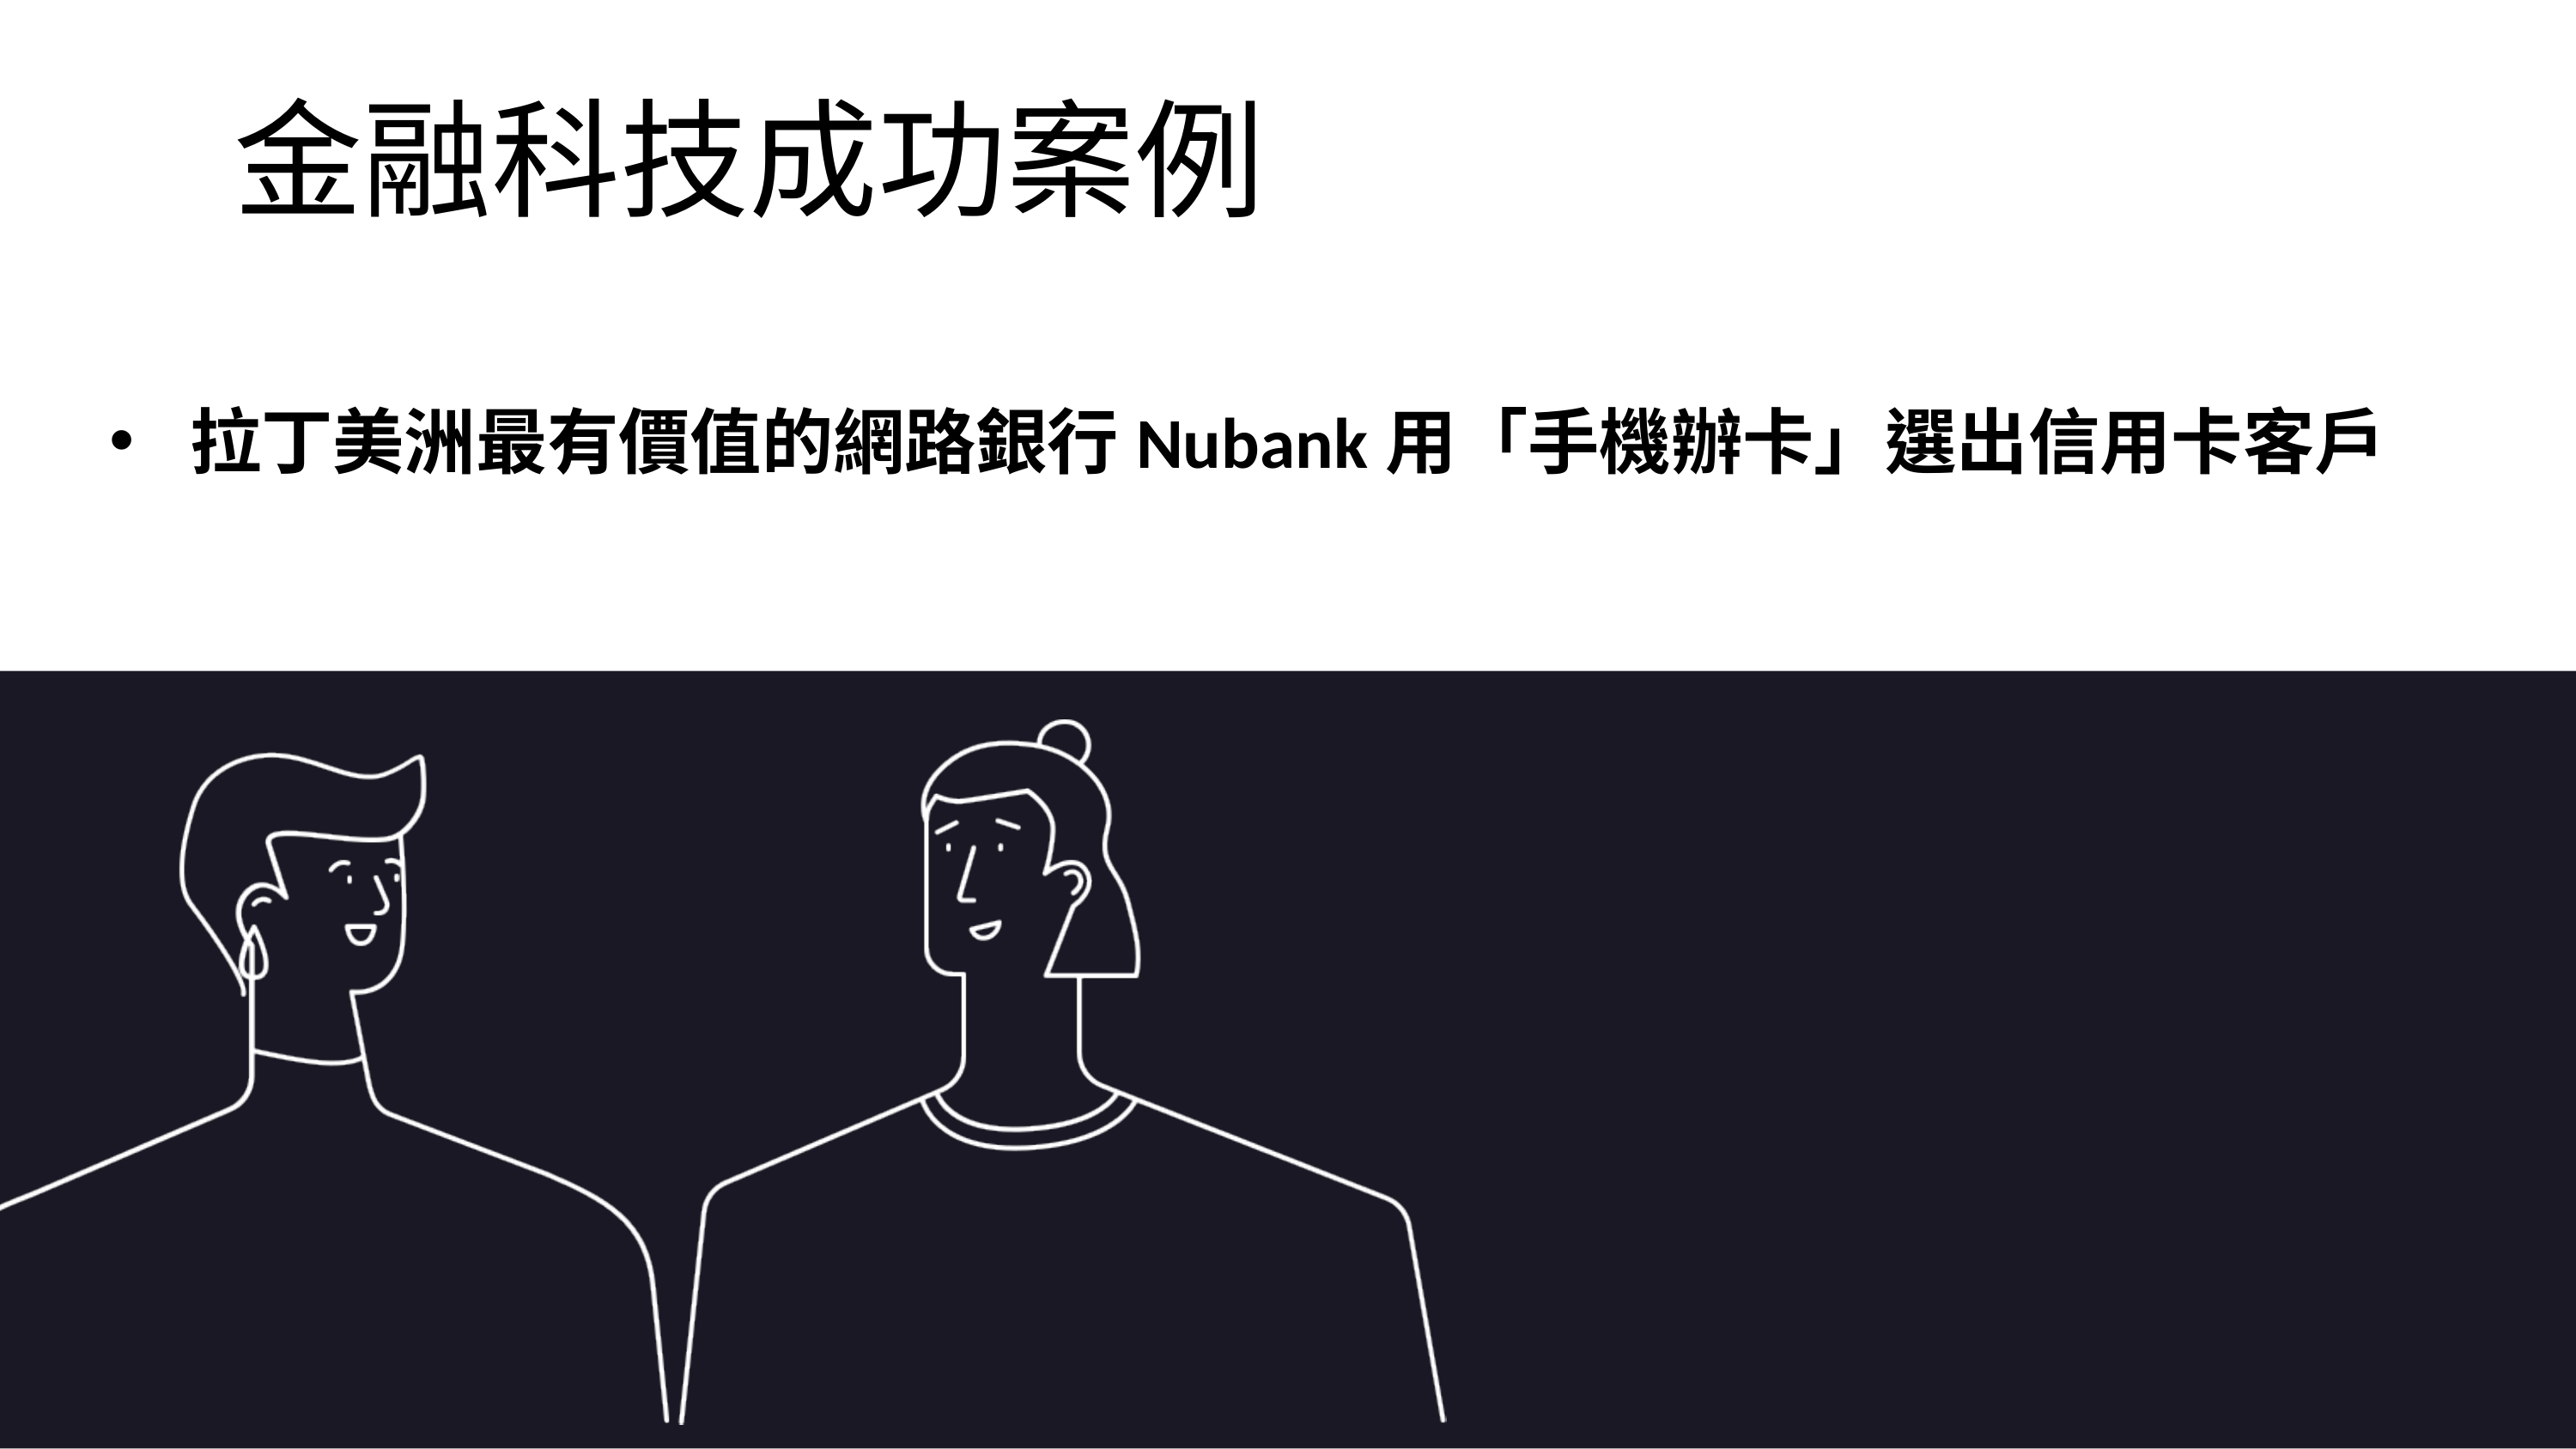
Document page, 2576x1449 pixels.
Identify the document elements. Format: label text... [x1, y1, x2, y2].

text_box 金融科技成功案例 [85, 69, 1265, 233]
text_box [0, 670, 2576, 1449]
text_box 拉丁美洲最有價值的網路銀行Nubank用「手機辦卡」選出信用卡客戶 [96, 390, 2576, 489]
picture [0, 719, 1447, 1425]
